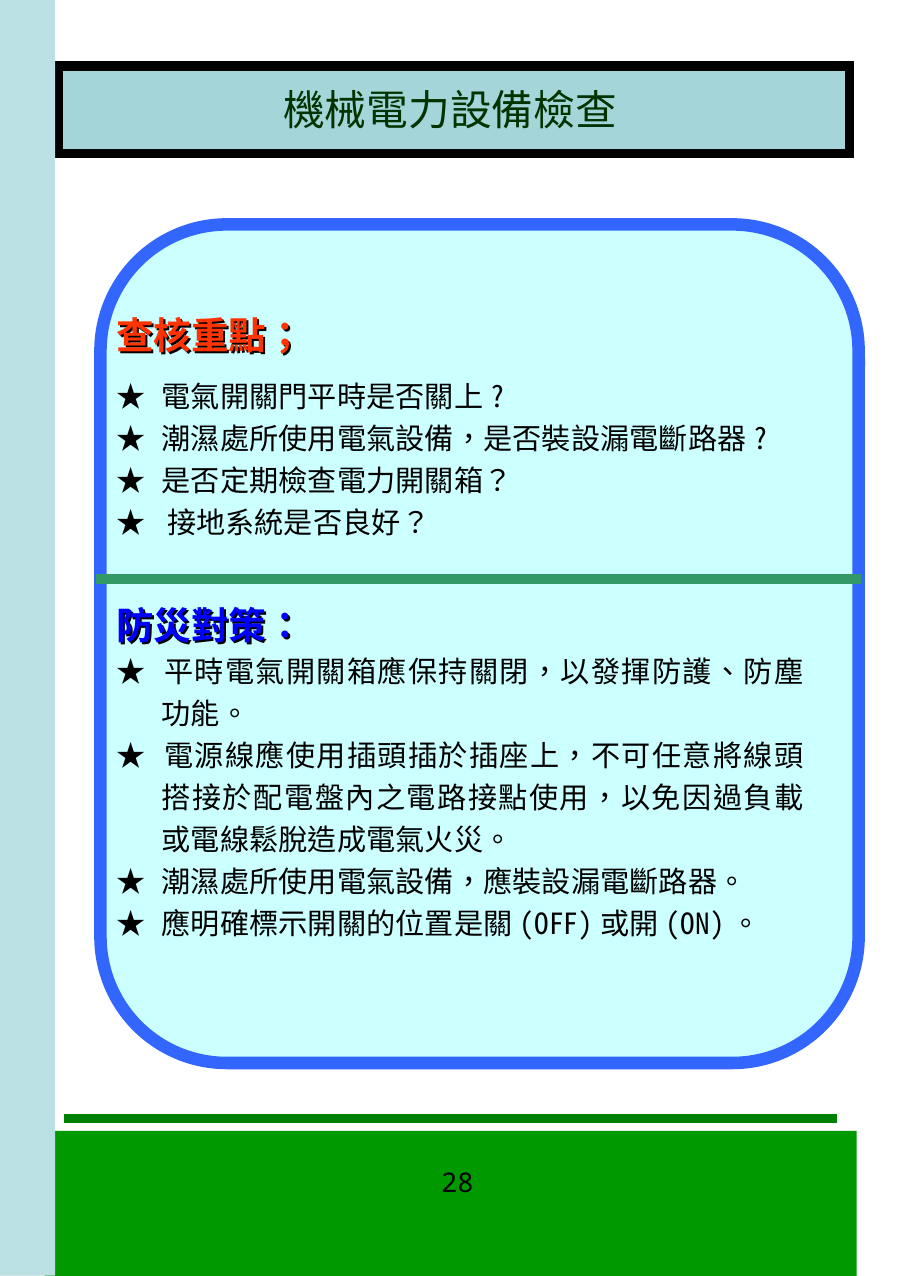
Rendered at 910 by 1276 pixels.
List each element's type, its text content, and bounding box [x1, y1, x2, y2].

text_box [113, 224, 859, 574]
text_box 查核重點； ★ 電氣開關門平時是否關上? ★ 潮濕處所使用電氣設備，是否裝設漏電斷路器? ★ 是否定期檢查電力開關箱？ ★ 接地系統是否良好？ 防災對策： ★ 平時電氣開關箱應保持關閉，以發揮防護、防塵功能。 ★ 電源線應使用插頭插於插座上，不可任意將線頭搭接於配電盤內之電路接點使用，以免因過負載或電線鬆脫造成電氣火災。 ★ 潮濕處所使用電氣設備，應裝設漏電斷路器。 ★ 應明確標示開關的位置是關(OFF)或開(ON)。 [100, 295, 820, 949]
text_box [101, 584, 859, 1063]
text_box [0, 0, 56, 1276]
text_box 機械電力設備檢查 [267, 75, 633, 142]
text_box 28 [422, 1157, 493, 1207]
